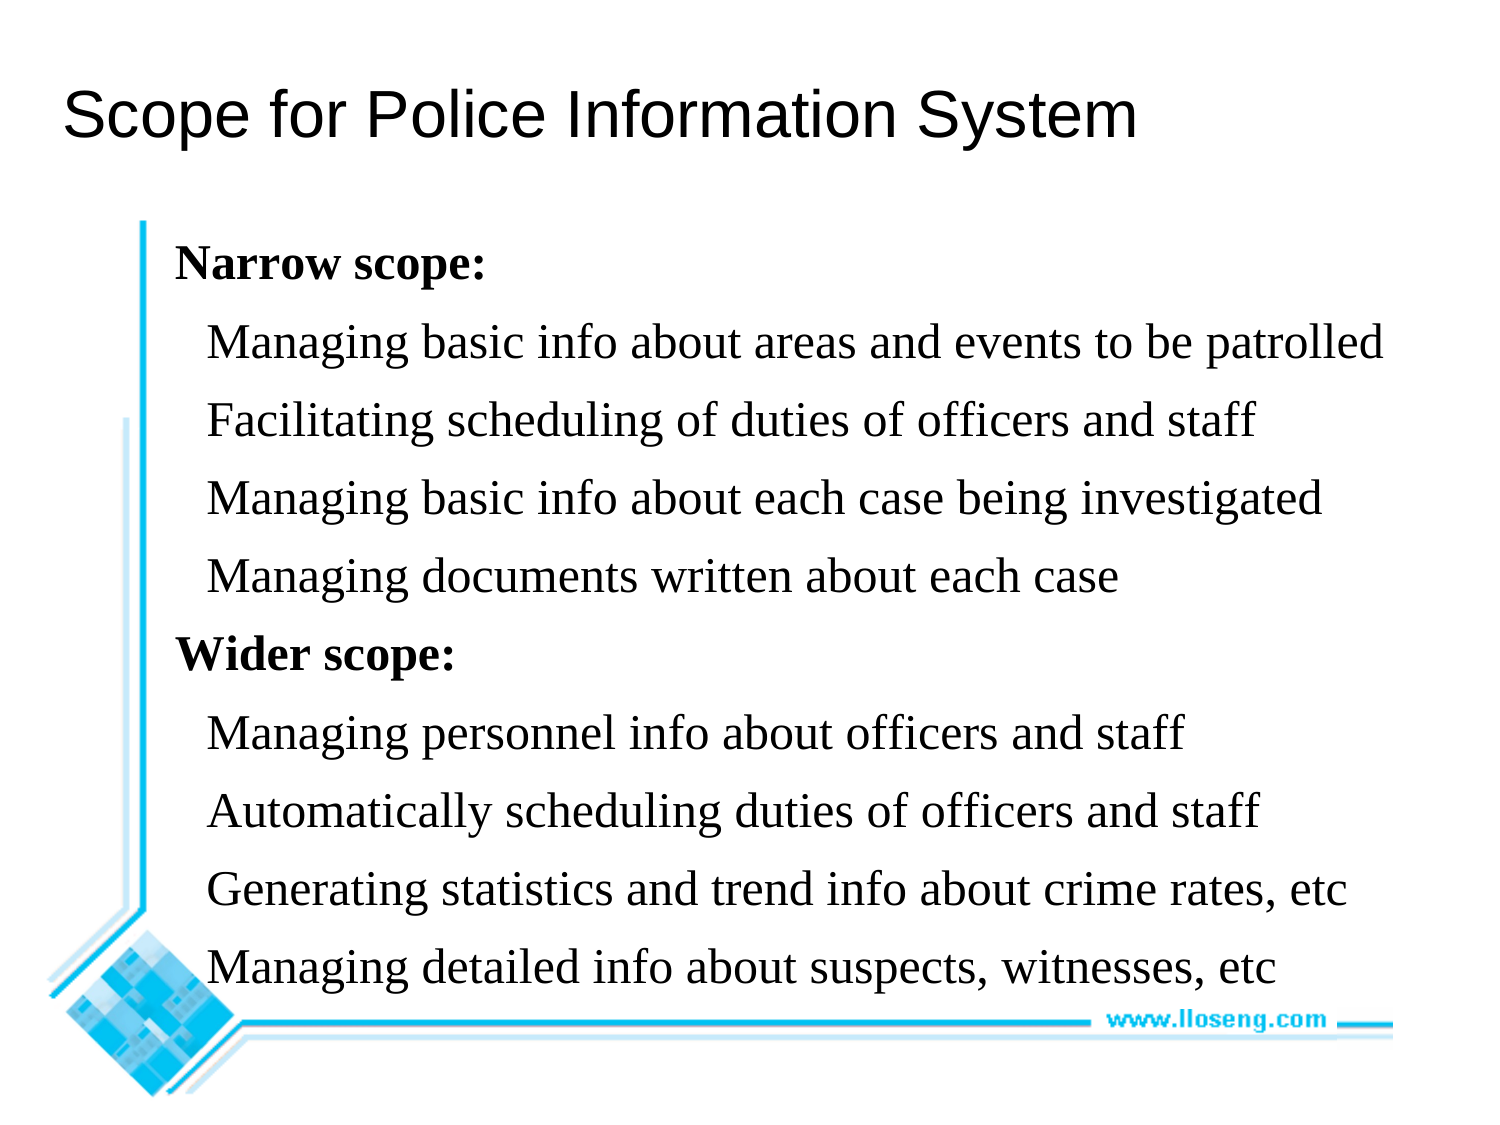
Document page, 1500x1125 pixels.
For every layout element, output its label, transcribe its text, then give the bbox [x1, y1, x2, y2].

picture [35, 209, 1363, 1099]
picture [163, 994, 174, 1016]
list Narrow scope: Managing basic info about areas and events to be patrolled Facilitating scheduling of duties of officers and staff Managing basic info about each case being investigated Managing documents written about each case Wider scope: Managing personnel info about officers and staff Automatically scheduling duties of officers and staff Generating statistics and trend info about crime rates, etc Managing detailed info about suspects, witnesses, etc [174, 224, 1467, 1056]
title Scope for Police Information System [62, 37, 1413, 188]
